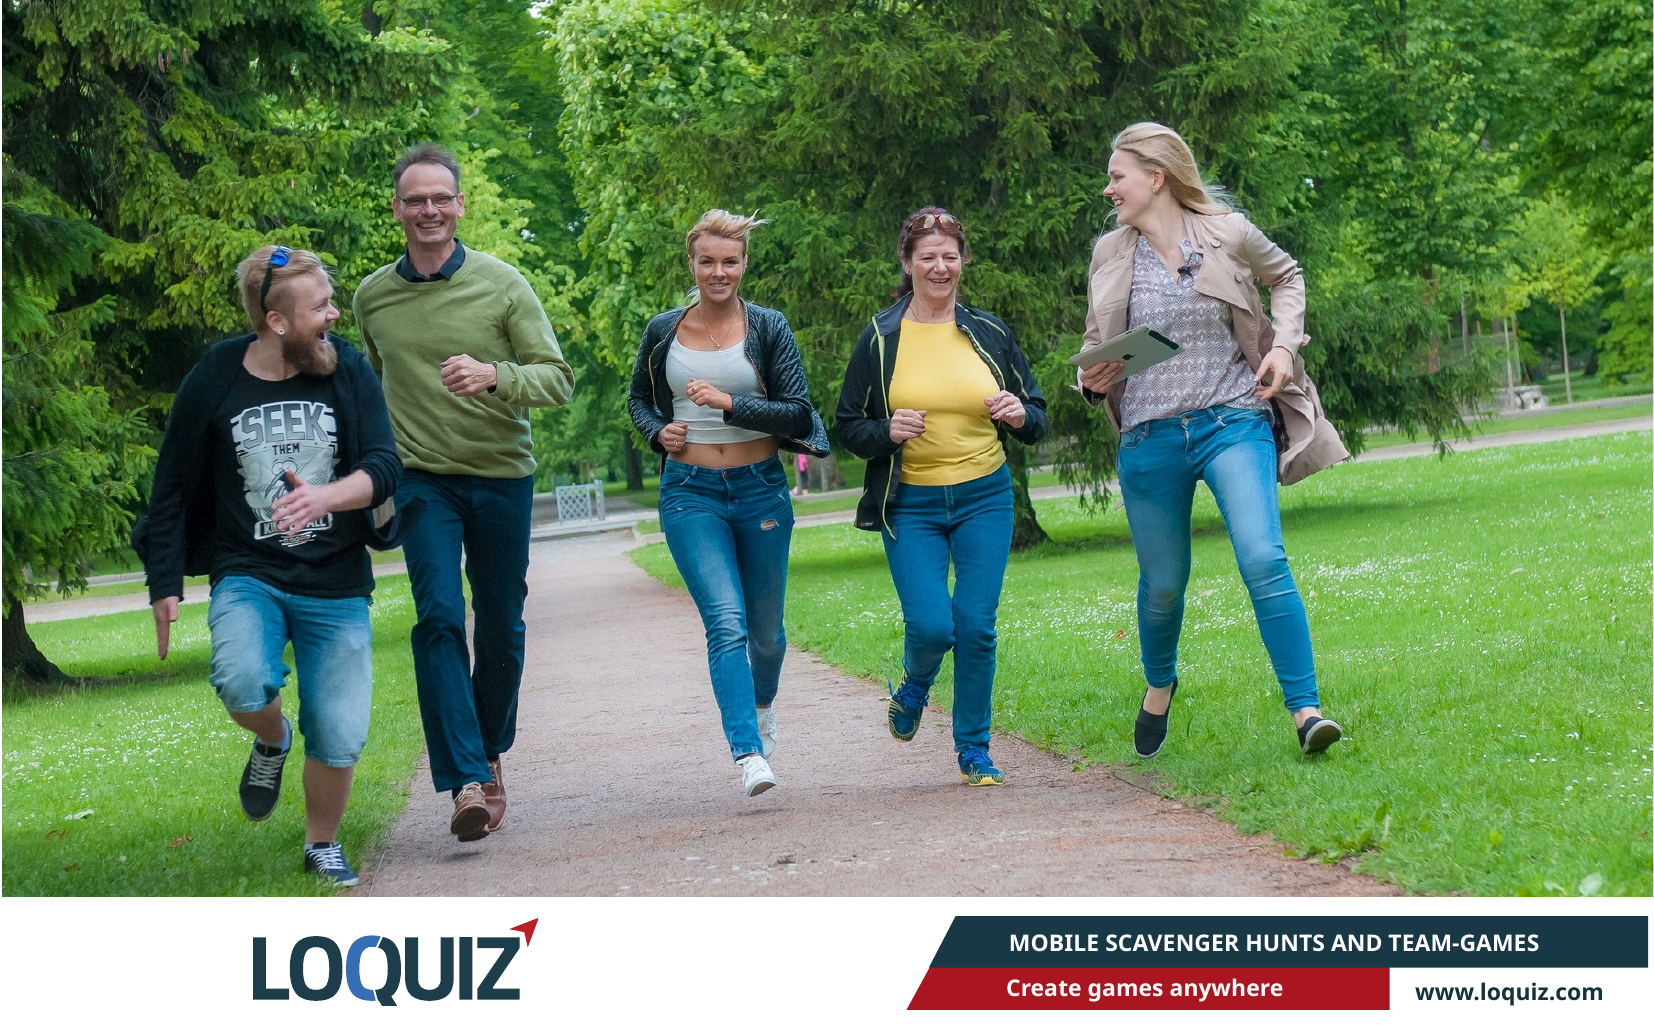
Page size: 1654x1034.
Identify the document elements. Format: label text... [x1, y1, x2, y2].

text_box MOBILE SCAVENGER HUNTS AND TEAM-GAMES [915, 921, 1641, 965]
picture [2, 0, 1654, 897]
picture [899, 901, 1654, 1013]
text_box Create games anywhere [918, 971, 1371, 1009]
text_box www.loquiz.com [1373, 971, 1647, 1020]
picture [253, 918, 539, 1008]
